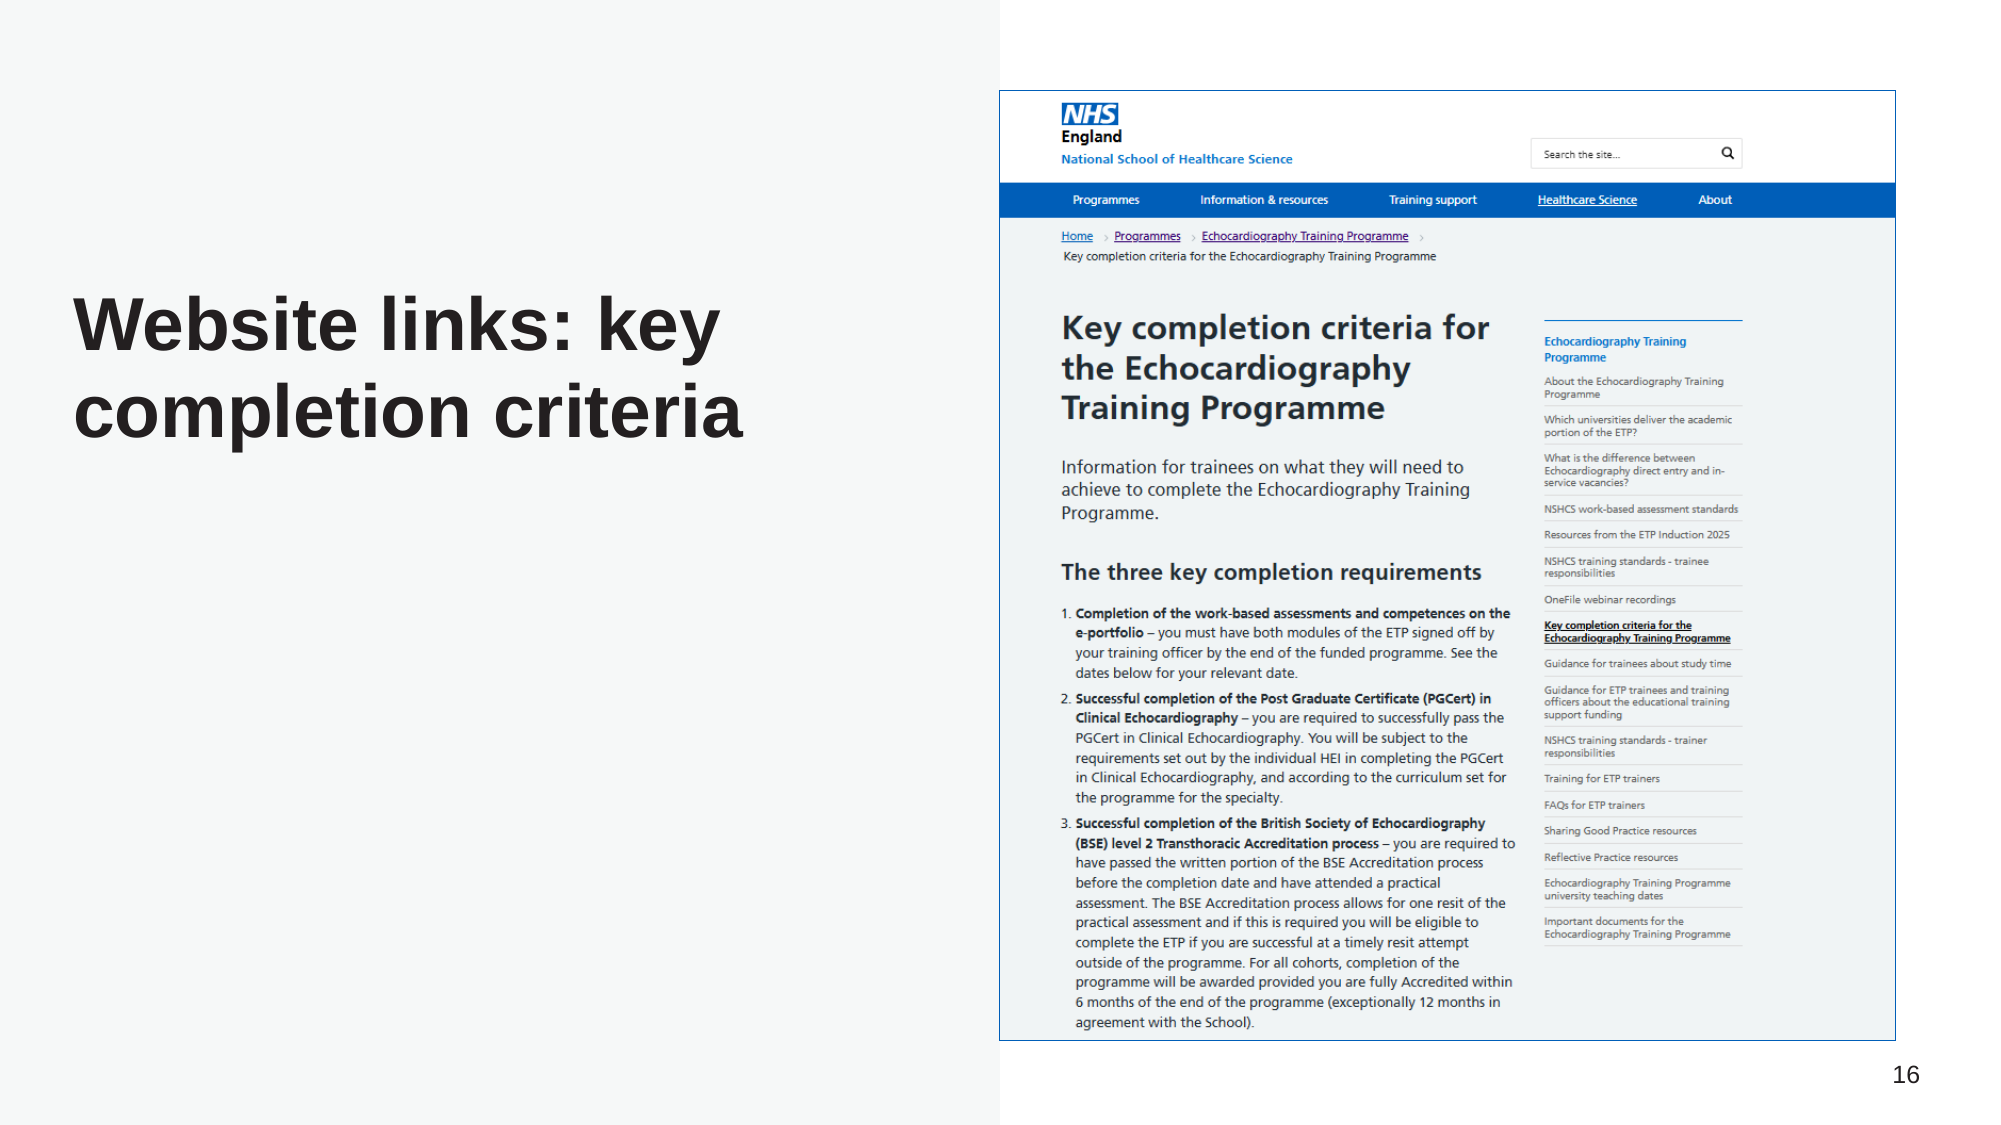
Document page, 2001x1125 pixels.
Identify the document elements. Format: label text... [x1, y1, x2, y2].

title Website links: key completion criteria [58, 270, 864, 784]
picture [999, 90, 1895, 1040]
